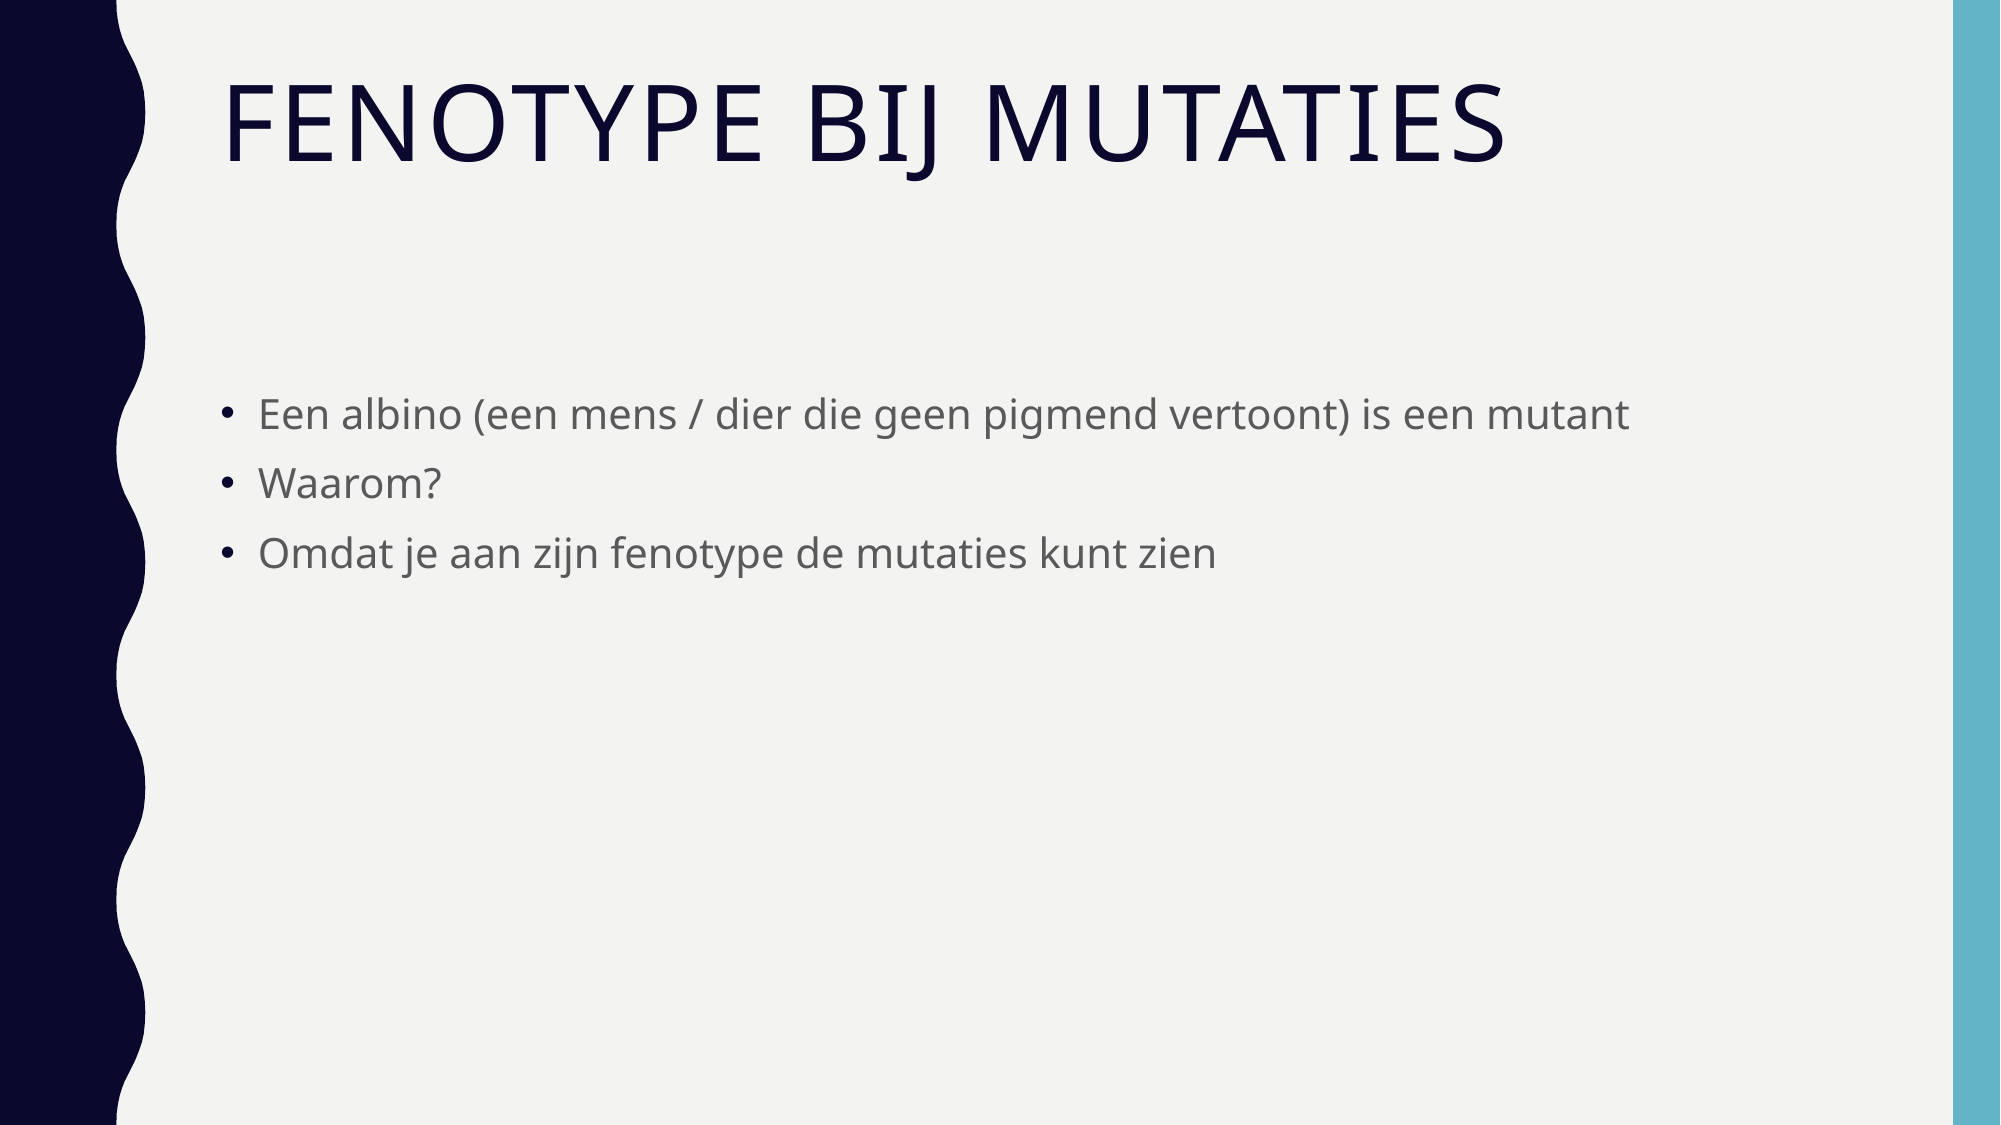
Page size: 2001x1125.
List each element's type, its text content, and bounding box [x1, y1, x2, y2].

list Een albino (een mens / dier die geen pigmend vertoont) is een mutant Waarom? Omdat je aan zijn fenotype de mutaties kunt zien [205, 375, 1876, 965]
title Fenotype bij mutaties [205, 62, 1876, 308]
